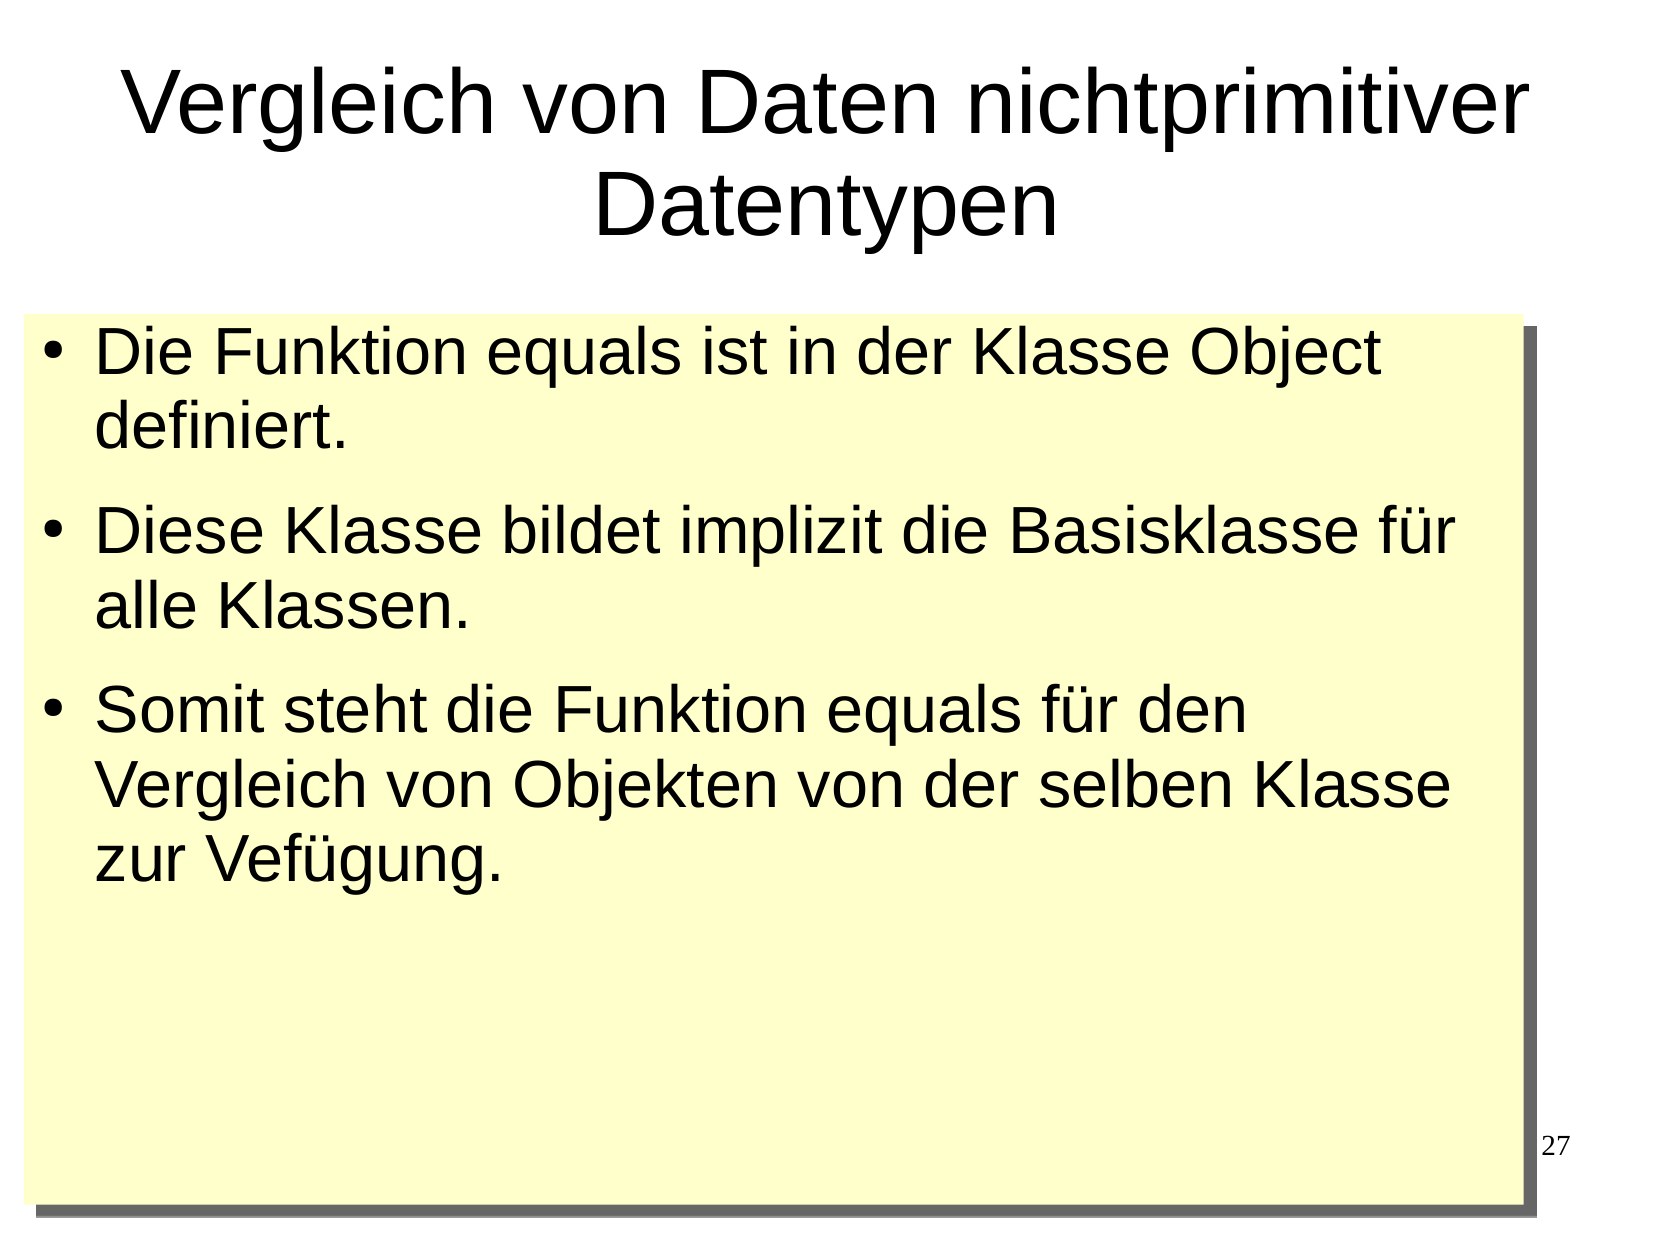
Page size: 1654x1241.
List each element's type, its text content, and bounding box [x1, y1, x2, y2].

list Die Funktion equals ist in der Klasse Object definiert. Diese Klasse bildet implizit die Basisklasse für alle Klassen. Somit steht die Funktion equals für den Vergleich von Objekten von der selben Klasse zur Vefügung. [23, 313, 1524, 1205]
title Vergleich von Daten nichtprimitiver Datentypen [82, 49, 1571, 257]
